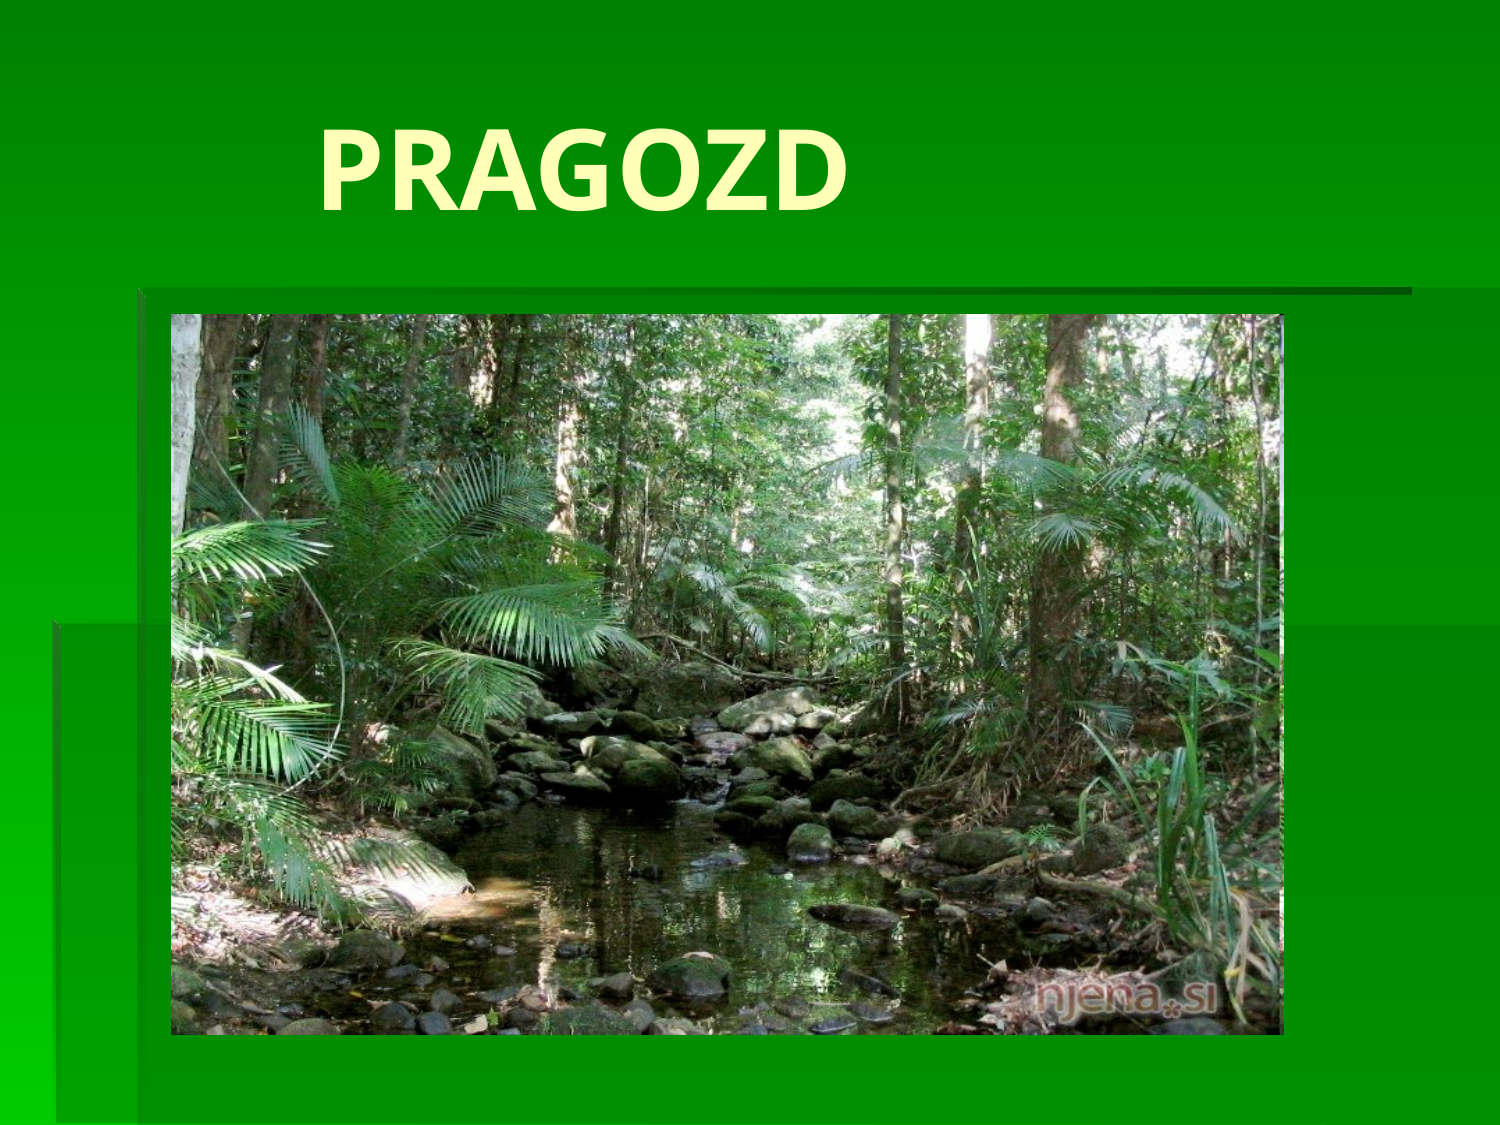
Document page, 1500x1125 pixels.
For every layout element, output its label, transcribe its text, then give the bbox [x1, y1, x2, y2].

title PRAGOZD [123, 90, 1399, 375]
picture [171, 314, 1284, 1035]
